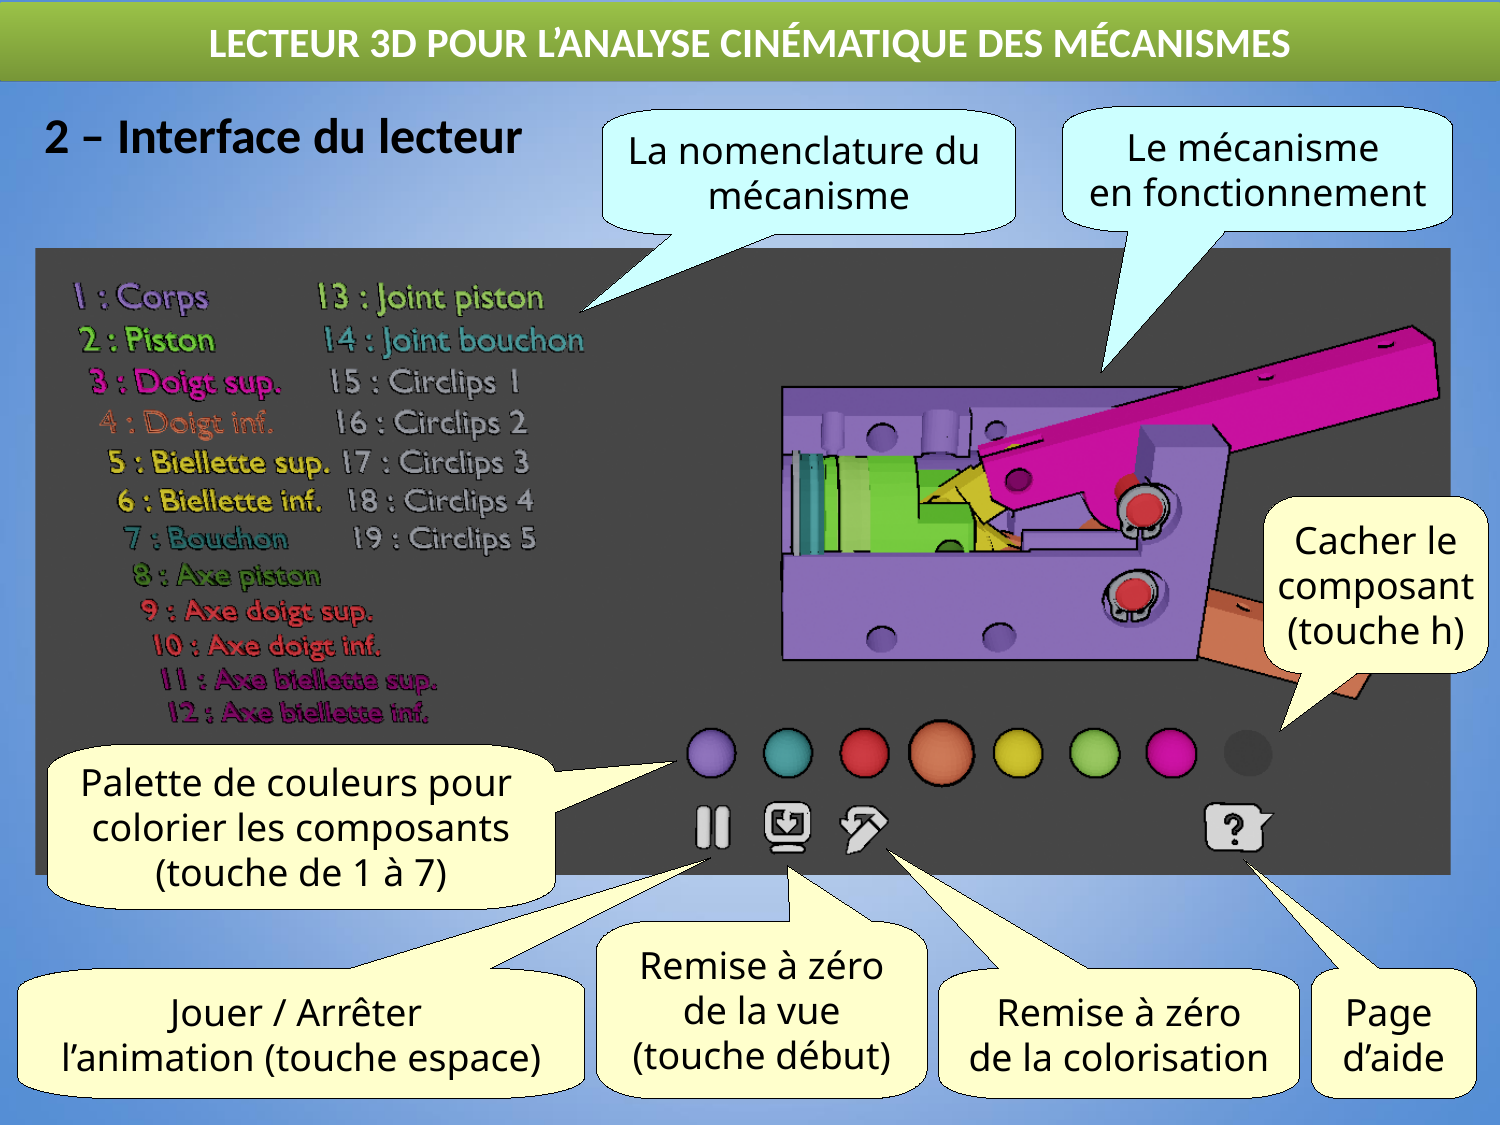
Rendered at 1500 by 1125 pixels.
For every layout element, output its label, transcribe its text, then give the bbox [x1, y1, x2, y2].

text_box Page d’aide [1243, 859, 1477, 1099]
text_box 2 – Interface du lecteur [44, 109, 650, 159]
text_box Remise à zéro de la colorisation [886, 848, 1300, 1099]
text_box Le mécanisme en fonctionnement [1062, 106, 1453, 373]
text_box Remise à zéro de la vue (touche début) [596, 865, 928, 1099]
text_box Lecteur 3D pour l’analyse cinématique des mécanismes [0, 2, 1500, 81]
text_box Cacher le composant (touche h) [1263, 496, 1489, 732]
text_box La nomenclature du mécanisme [579, 109, 1016, 313]
text_box Jouer / Arrêter l’animation (touche espace) [17, 857, 711, 1099]
picture [0, 81, 1500, 1125]
text_box Palette de couleurs pour colorier les composants (touche de 1 à 7) [47, 744, 677, 910]
